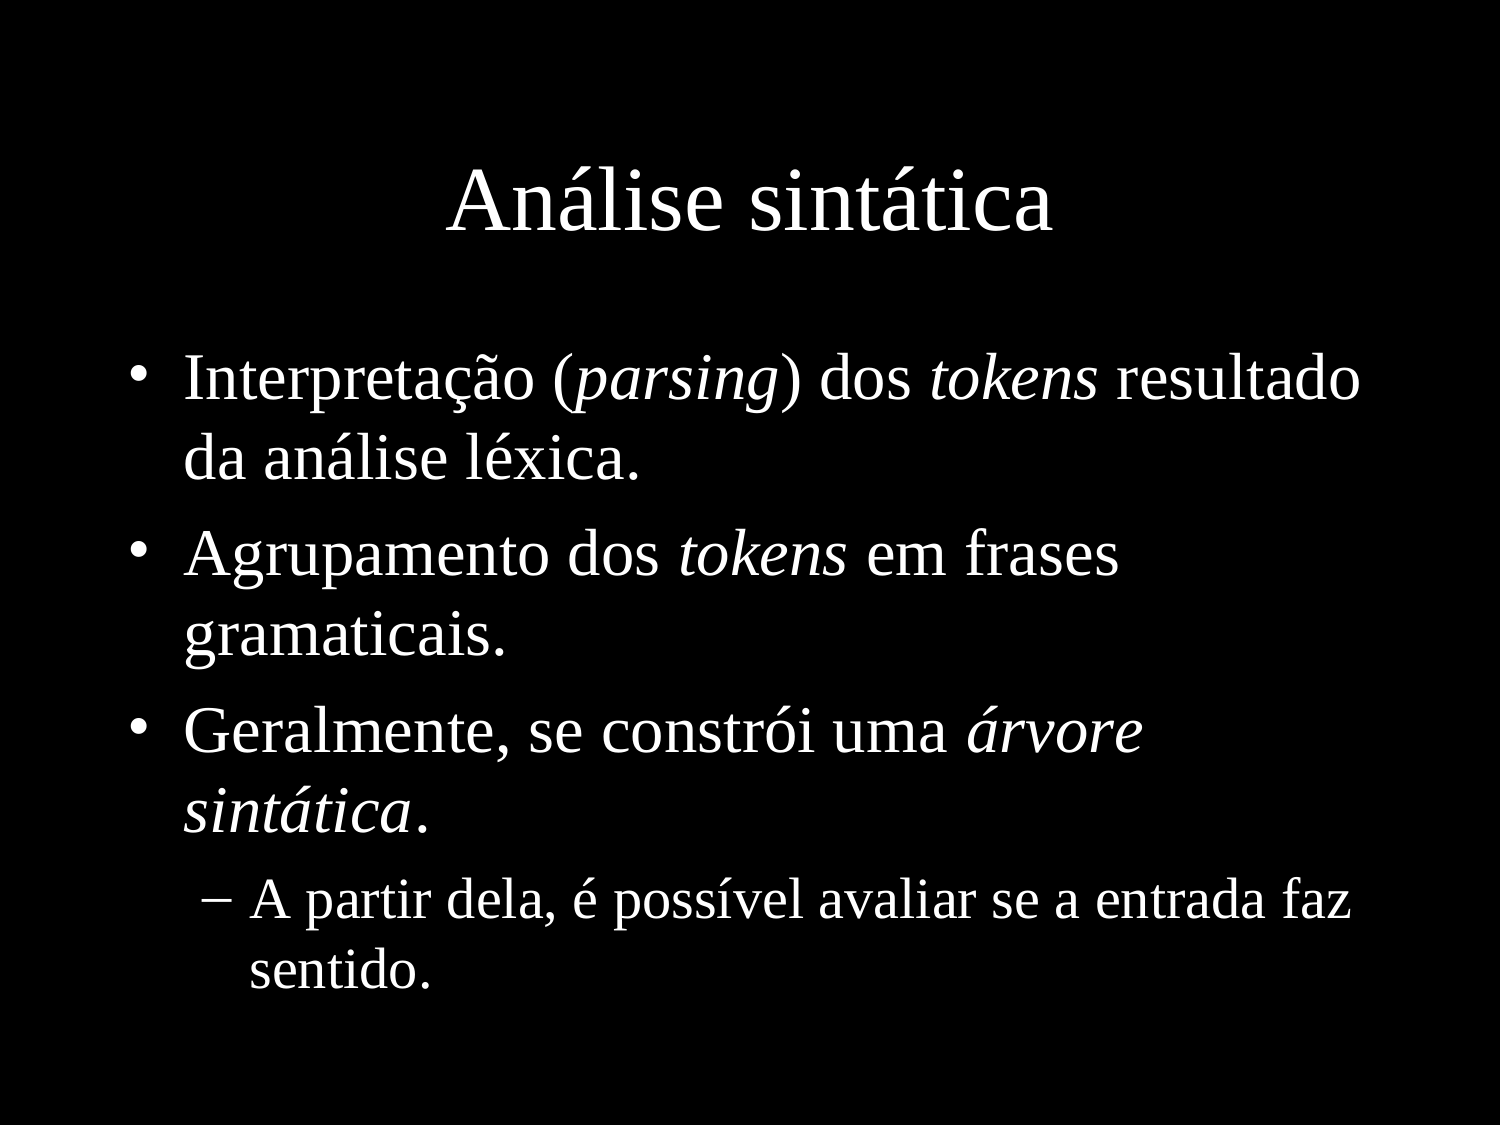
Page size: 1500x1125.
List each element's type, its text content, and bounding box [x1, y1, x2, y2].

title Análise sintática [112, 99, 1388, 288]
list Interpretação (parsing) dos tokens resultado da análise léxica. Agrupamento dos tokens em frases gramaticais. Geralmente, se constrói uma árvore sintática. A partir dela, é possível avaliar se a entrada faz sentido. [112, 324, 1388, 1008]
